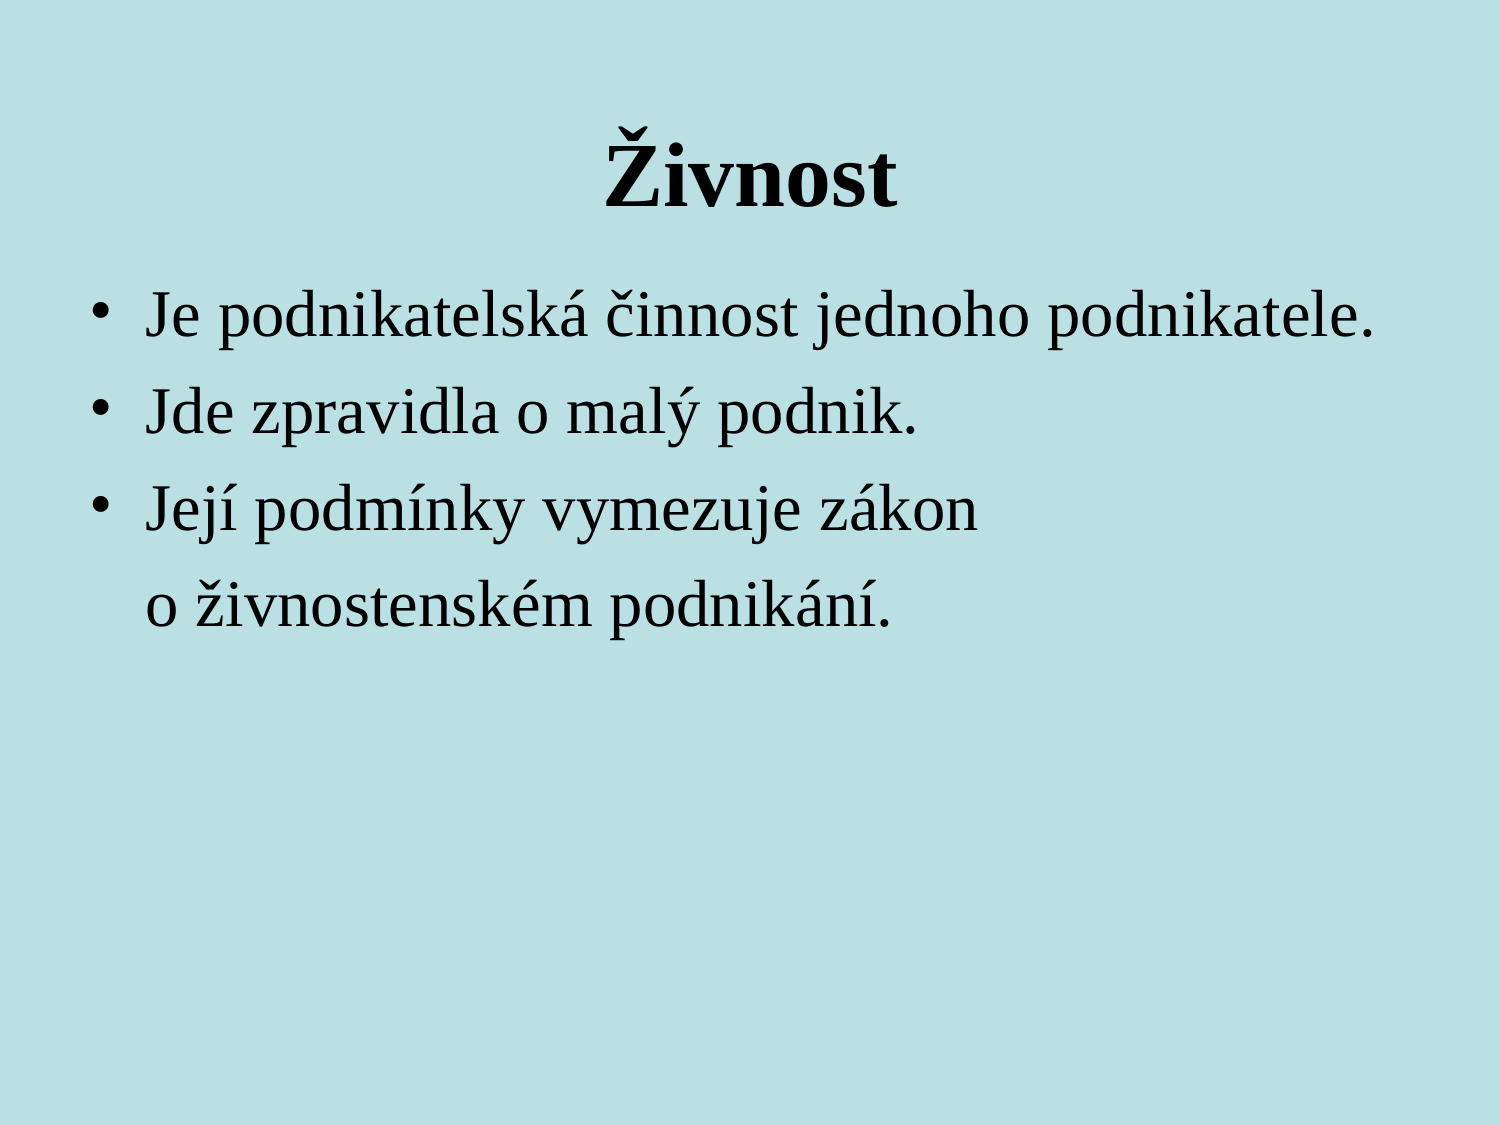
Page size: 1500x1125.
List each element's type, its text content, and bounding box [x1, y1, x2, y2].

list Je podnikatelská činnost jednoho podnikatele. Jde zpravidla o malý podnik. Její podmínky vymezuje zákon o živnostenském podnikání. [75, 262, 1426, 1006]
title Živnost [75, 44, 1426, 233]
